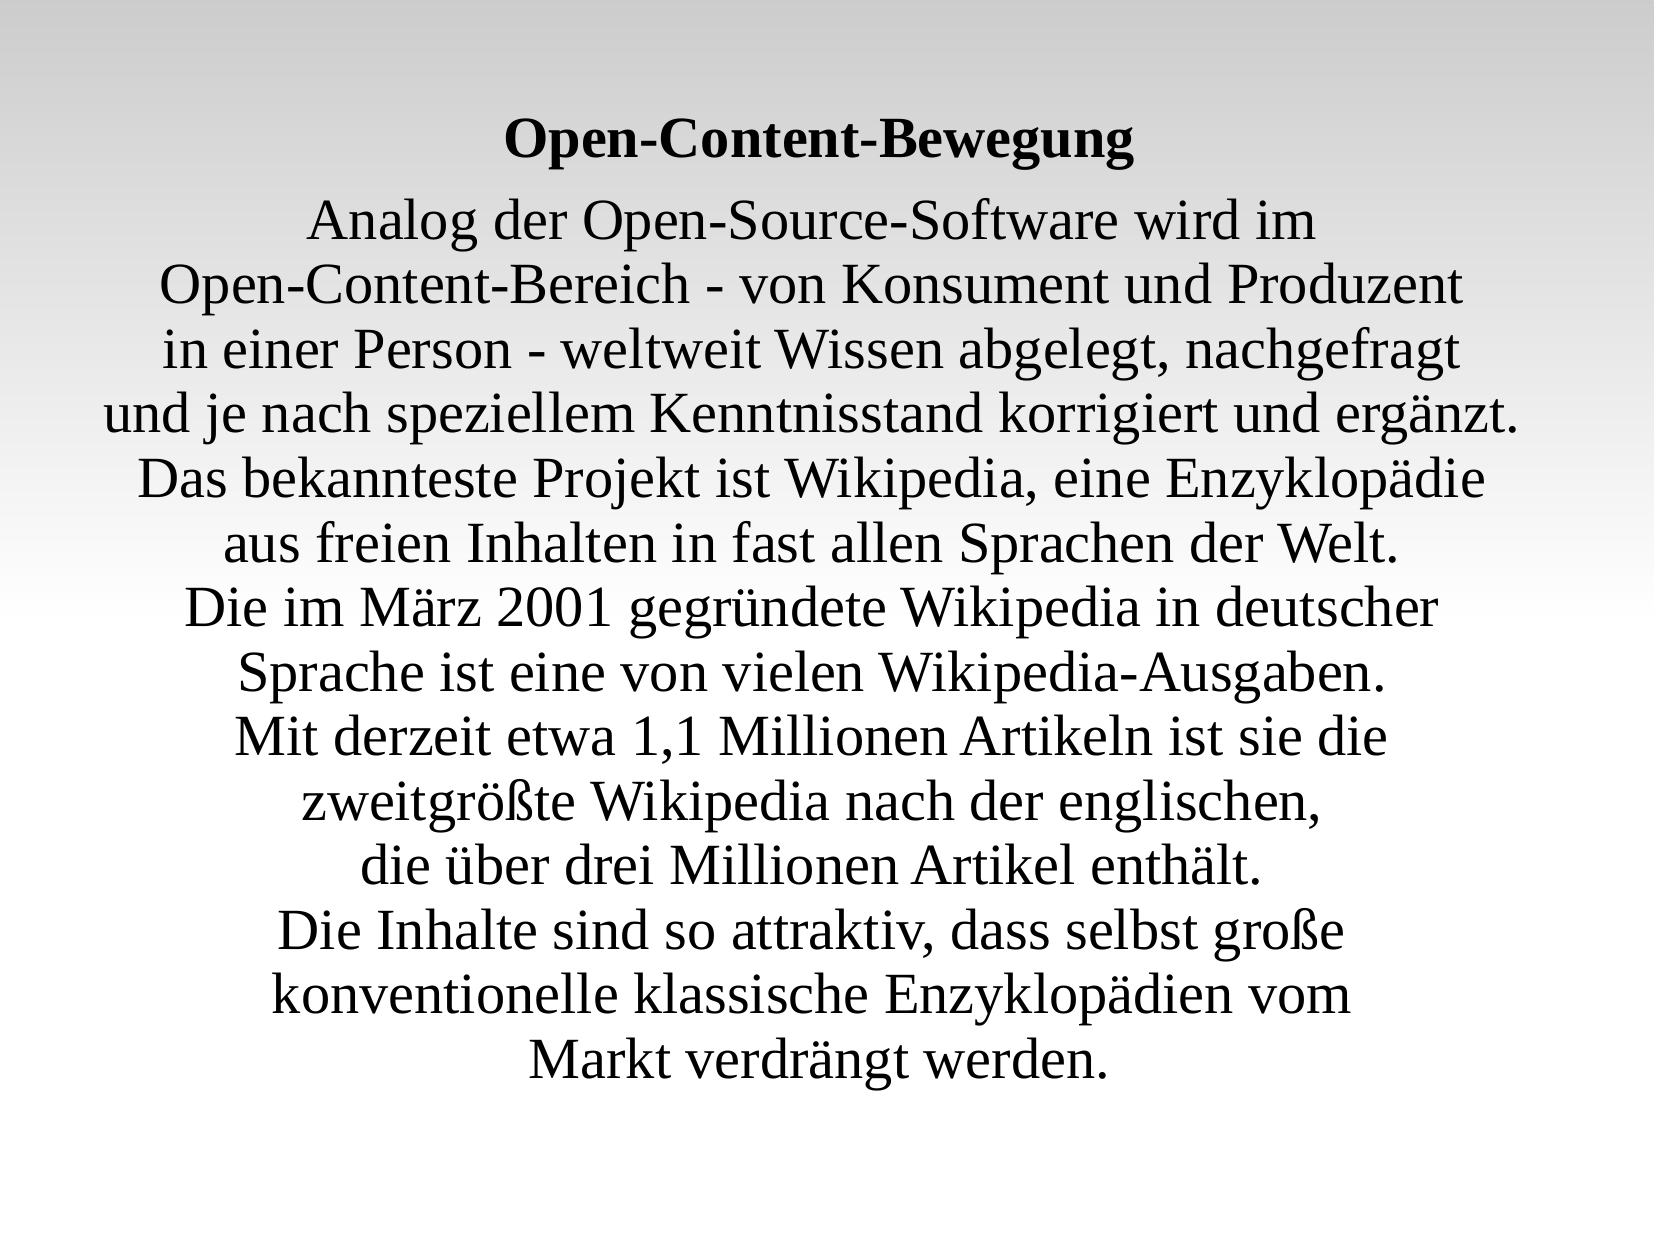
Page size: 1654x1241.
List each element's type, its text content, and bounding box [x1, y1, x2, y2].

text_box Open-Content-Bewegung Analog der Open-Source-Software wird im Open-Content-Bereich - von Konsument und Produzent in einer Person - weltweit Wissen abgelegt, nachgefragt und je nach speziellem Kenntnisstand korrigiert und ergänzt. Das bekannteste Projekt ist Wikipedia, eine Enzyklopädie aus freien Inhalten in fast allen Sprachen der Welt. Die im März 2001 gegründete Wikipedia in deutscher Sprache ist eine von vielen Wikipedia-Ausgaben. Mit derzeit etwa 1,1 Millionen Artikeln ist sie die zweitgrößte Wikipedia nach der englischen, die über drei Millionen Artikel enthält. Die Inhalte sind so attraktiv, dass selbst große konventionelle klassische Enzyklopädien vom Markt verdrängt werden. [88, 97, 1551, 1099]
